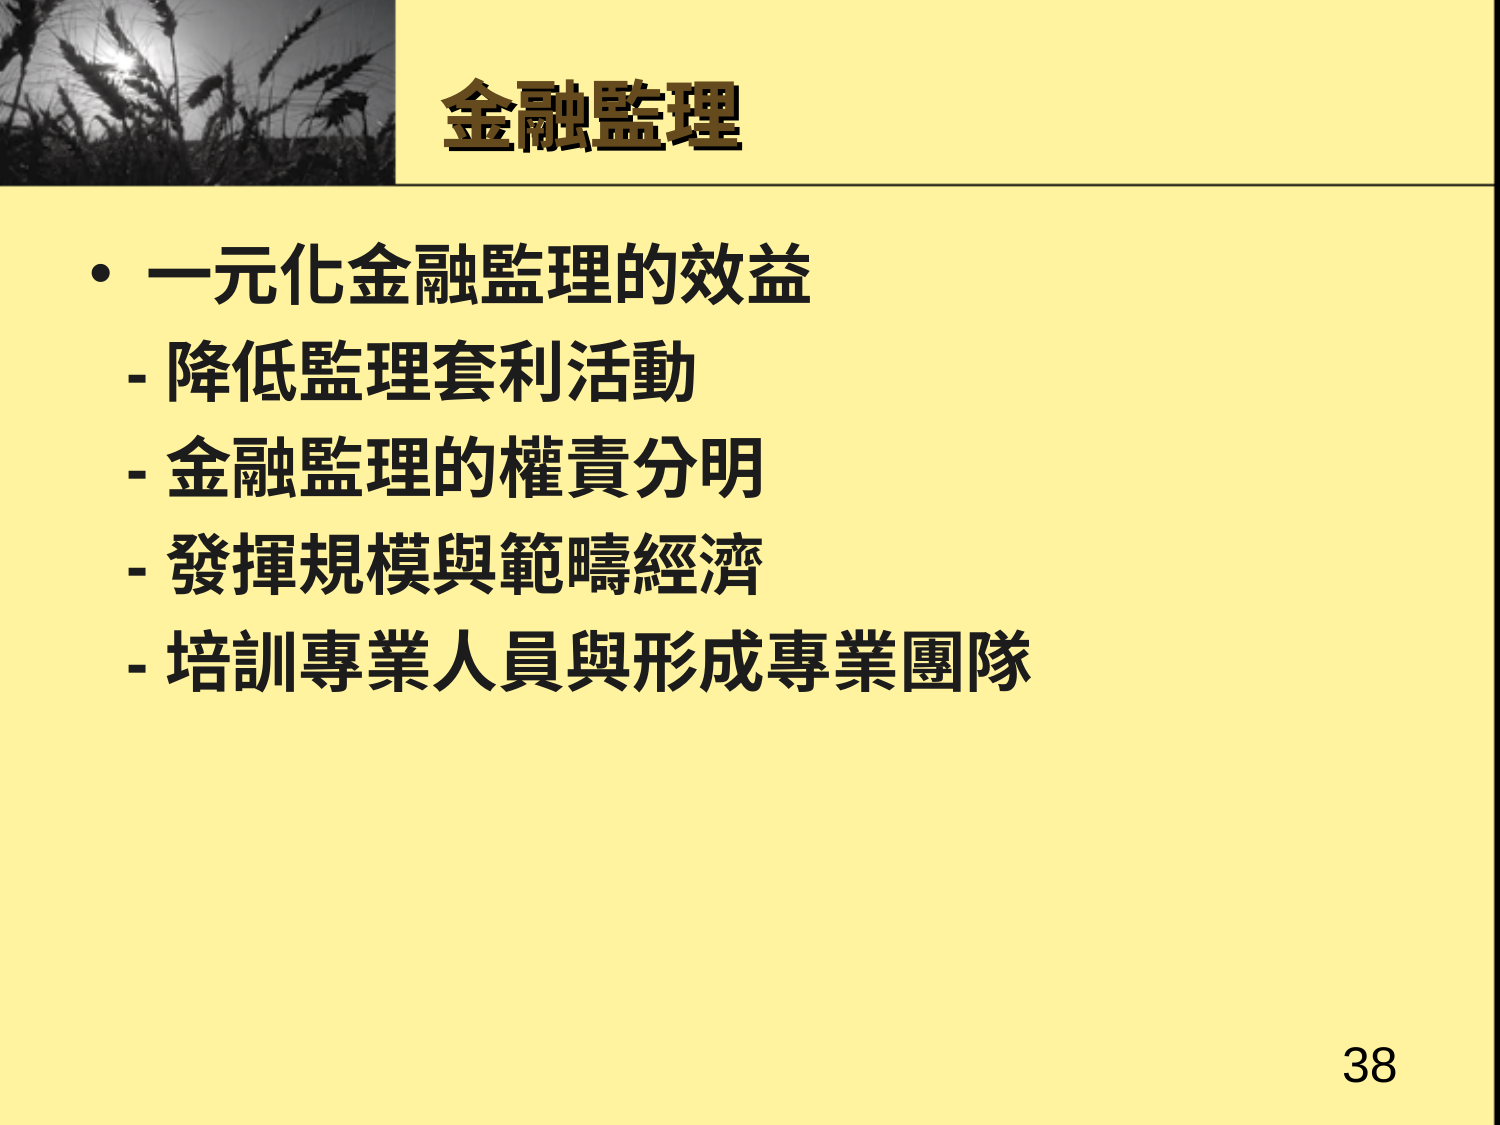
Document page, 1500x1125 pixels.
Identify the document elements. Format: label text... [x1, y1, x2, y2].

title 金融監理 [424, 14, 1413, 211]
list 一元化金融監理的效益 -降低監理套利活動 -金融監理的權責分明 -發揮規模與範疇經濟 -培訓專業人員與形成專業團隊 [75, 224, 1413, 976]
picture [0, 0, 1500, 1125]
